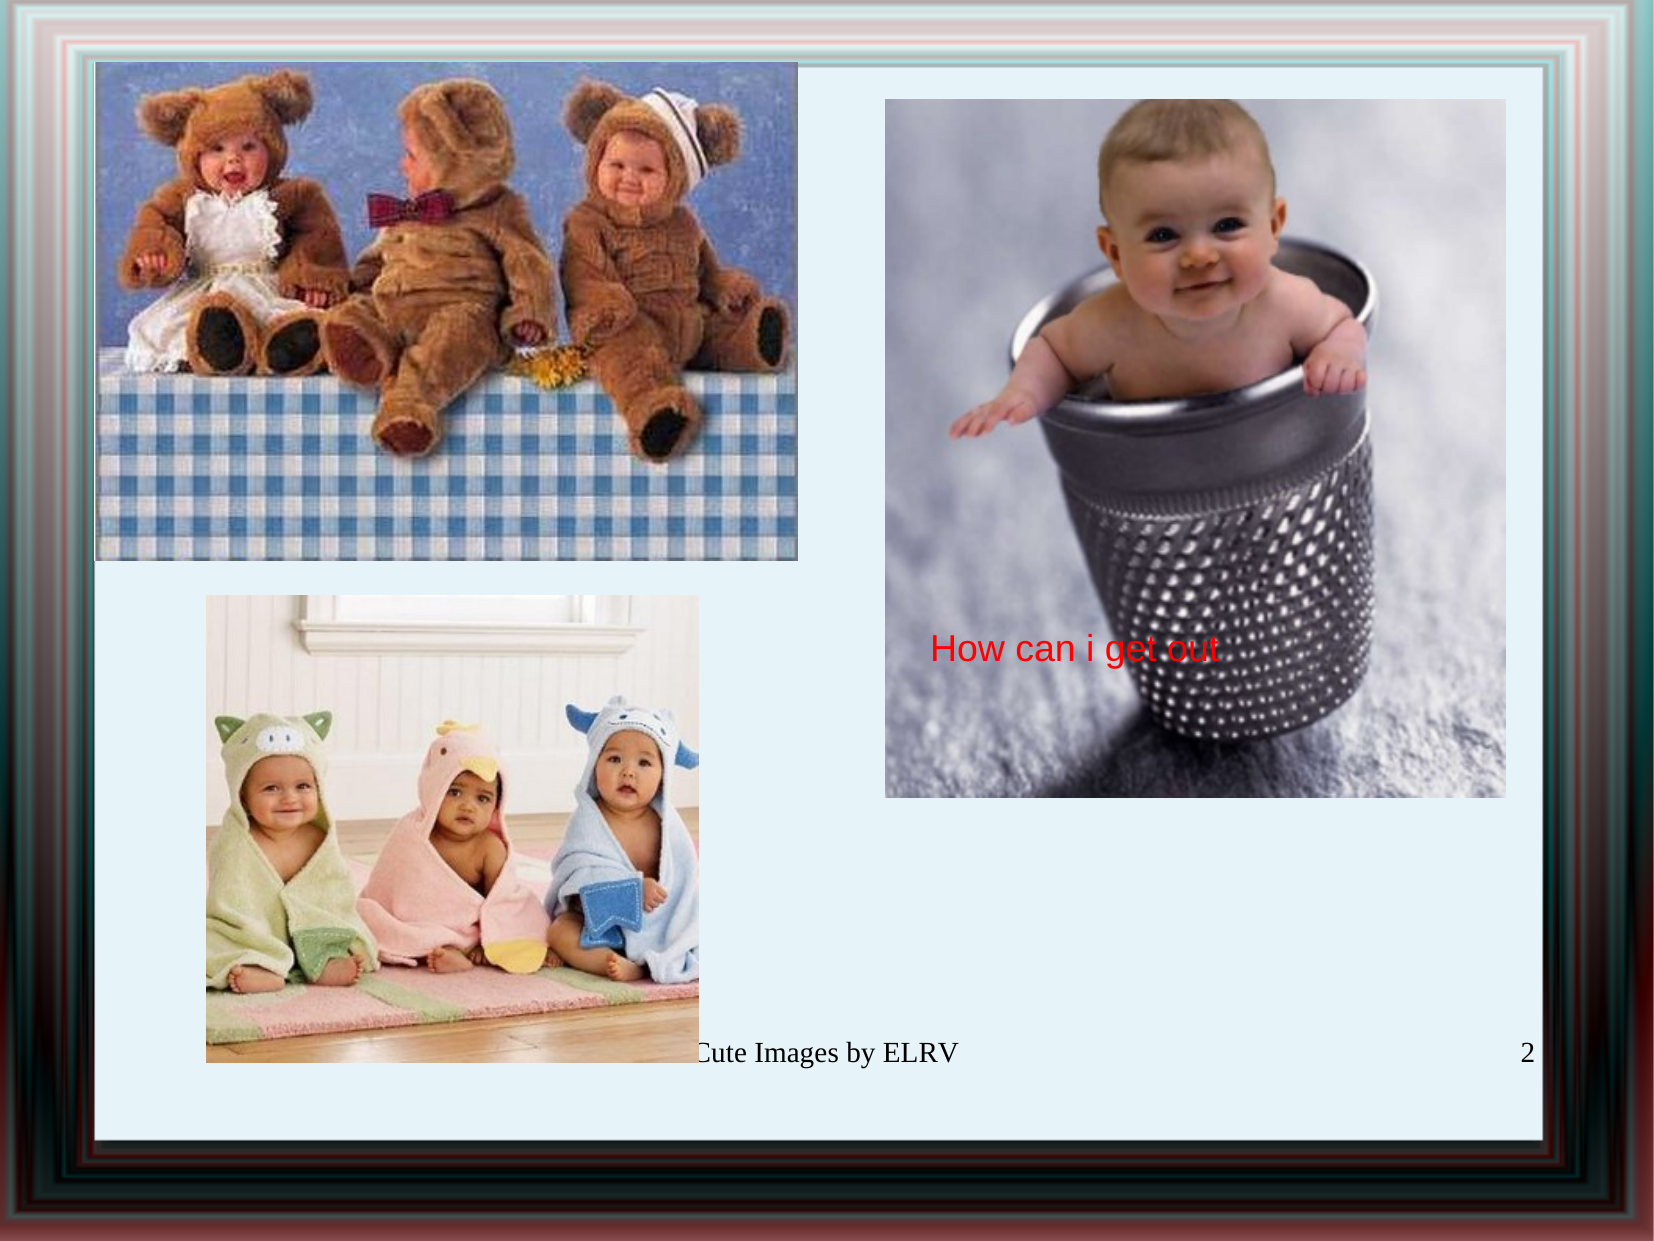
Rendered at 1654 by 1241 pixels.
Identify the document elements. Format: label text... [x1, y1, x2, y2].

text_box How can i get out [915, 620, 1241, 677]
picture [0, 0, 1654, 1241]
